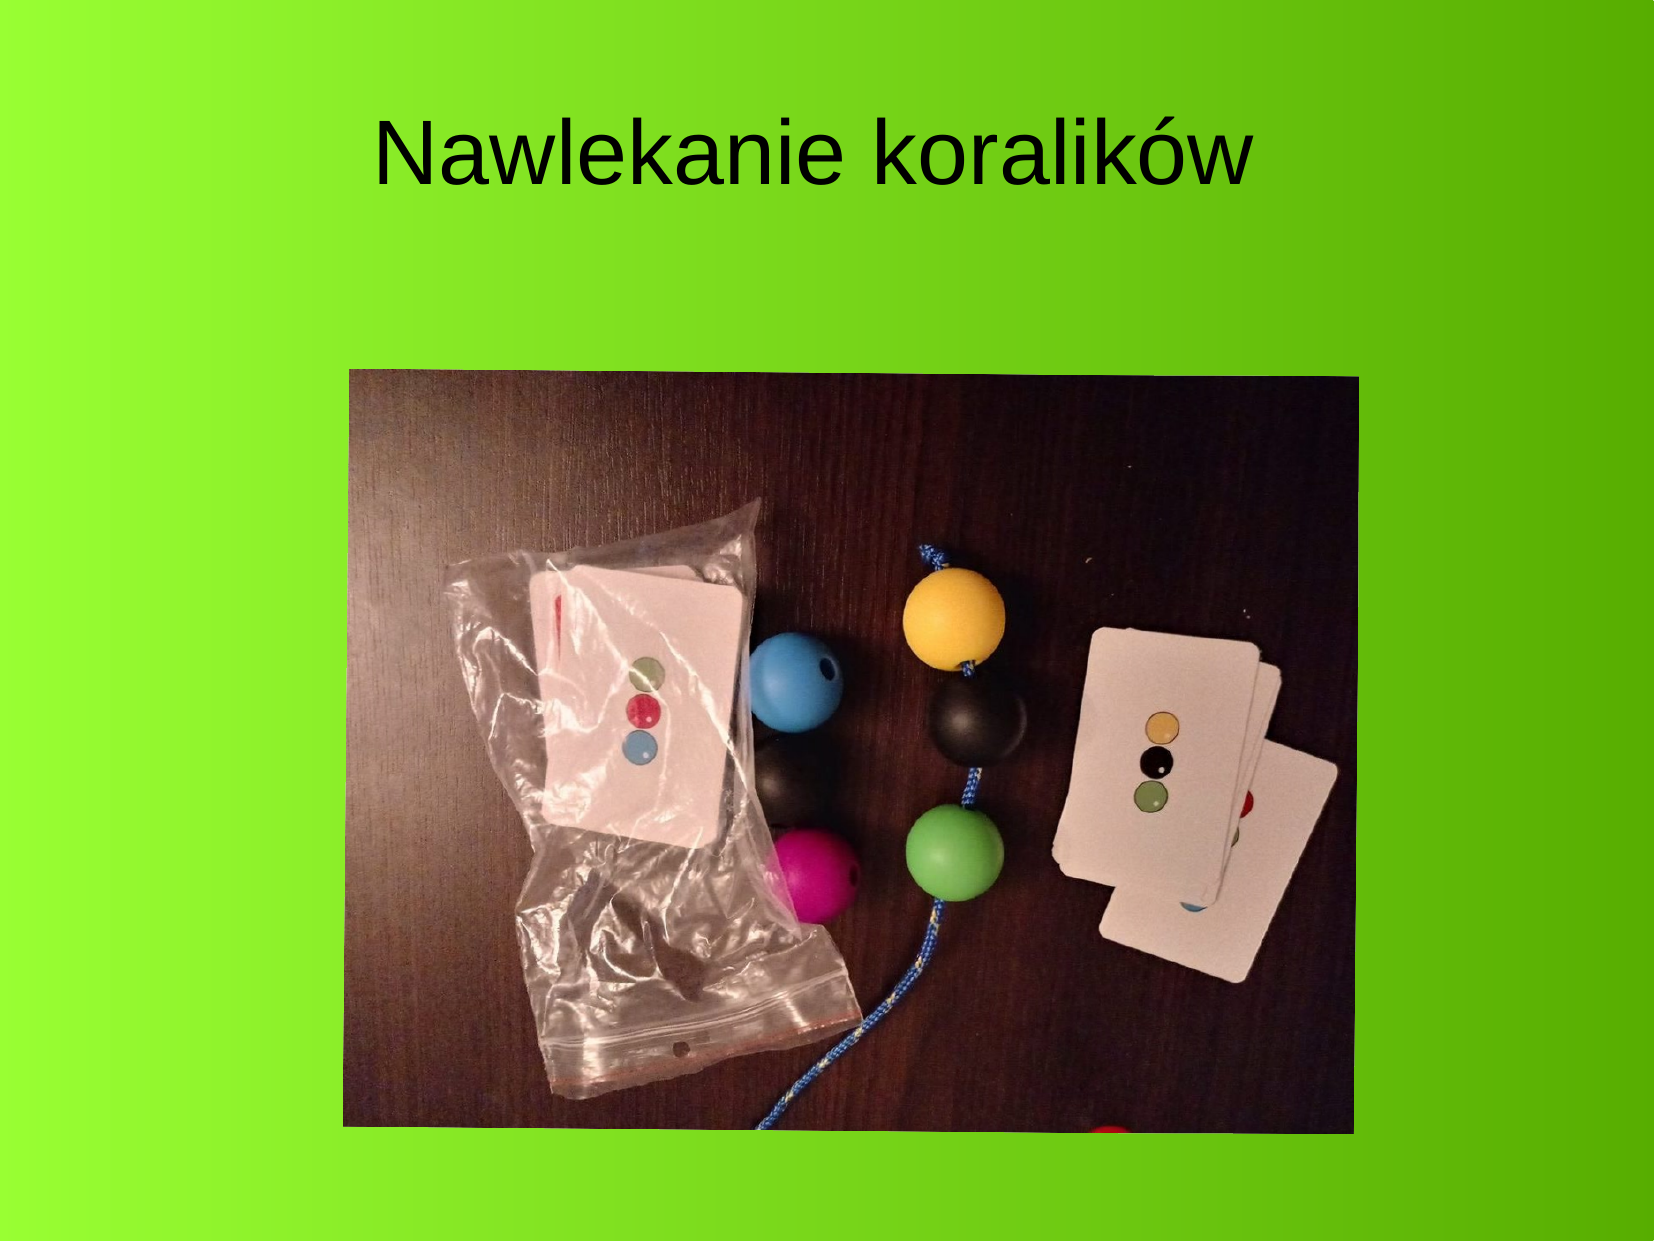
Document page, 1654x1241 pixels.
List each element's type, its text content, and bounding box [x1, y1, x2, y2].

title Nawlekanie koralików [82, 49, 1571, 257]
picture [342, 368, 1359, 1134]
